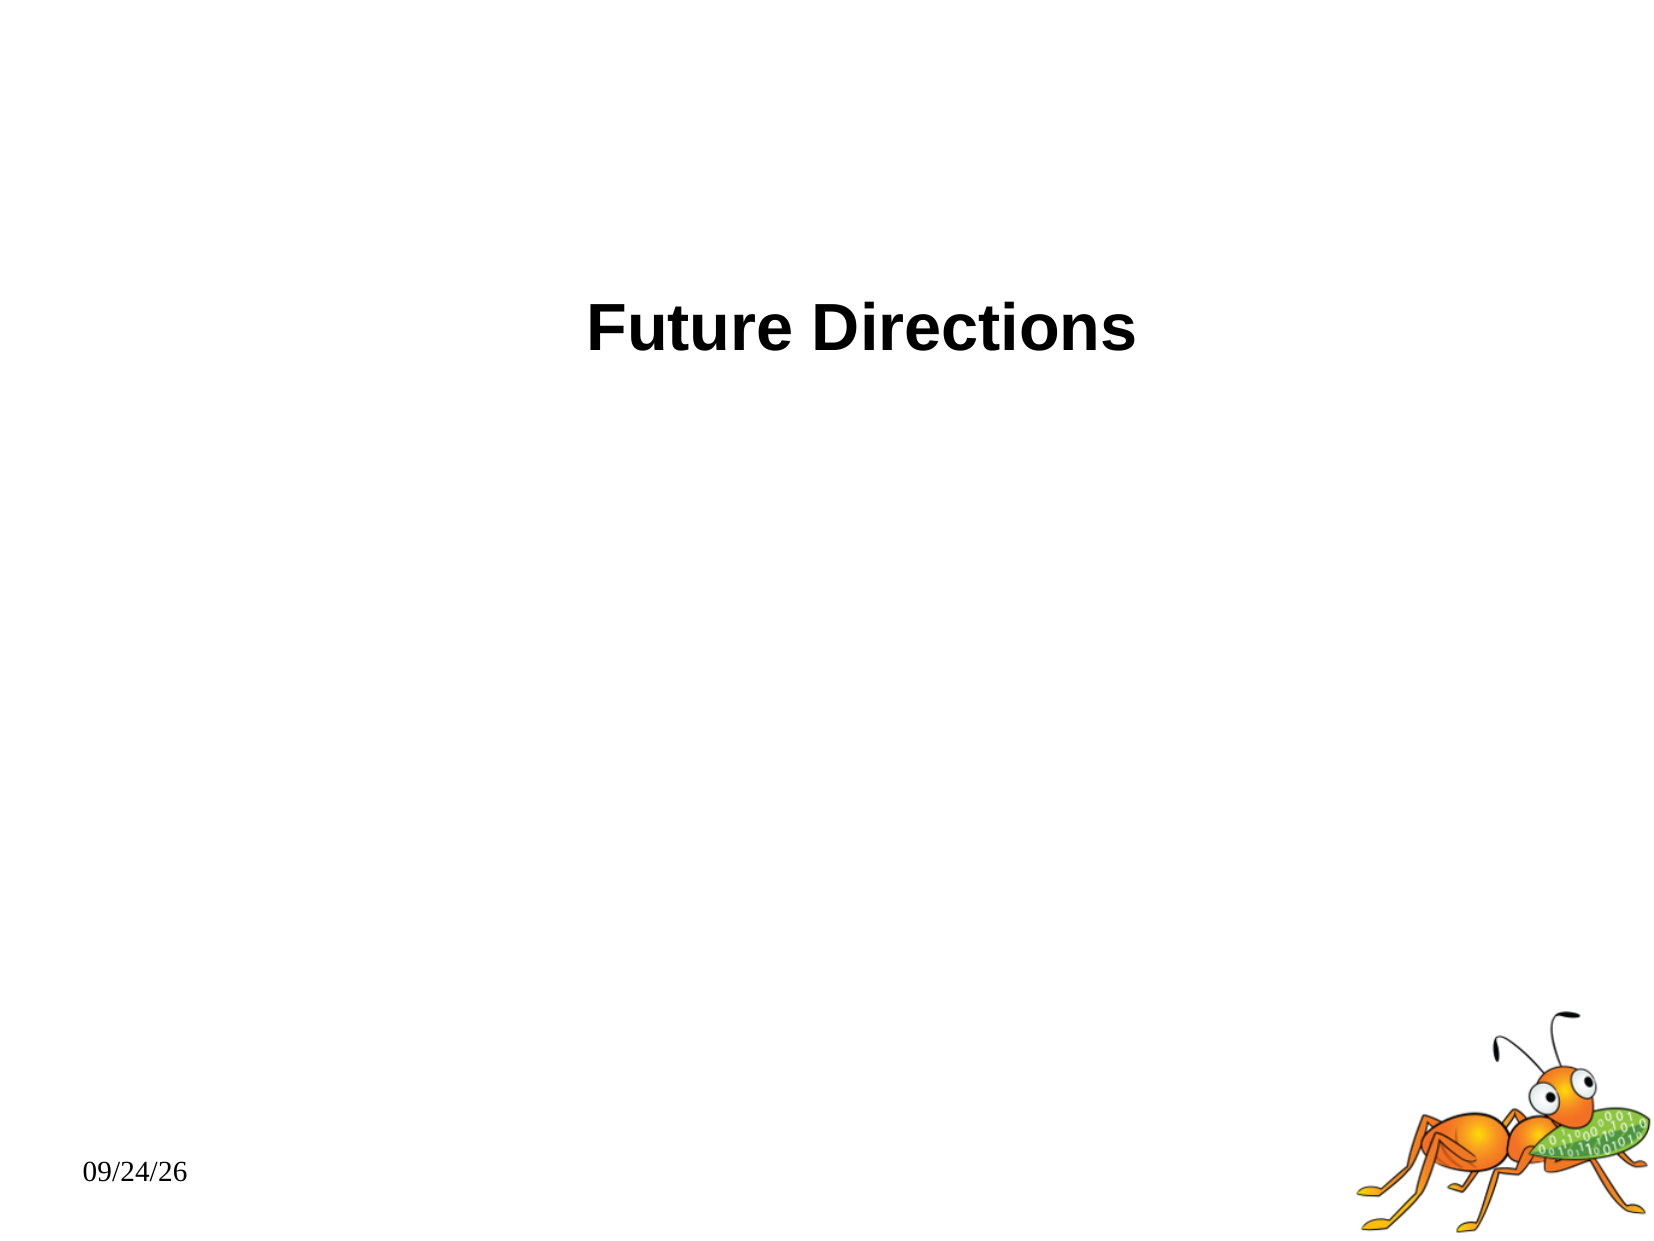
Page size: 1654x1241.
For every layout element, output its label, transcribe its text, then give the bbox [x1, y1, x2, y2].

list Future Directions [82, 290, 1571, 1010]
picture [1353, 1009, 1654, 1235]
